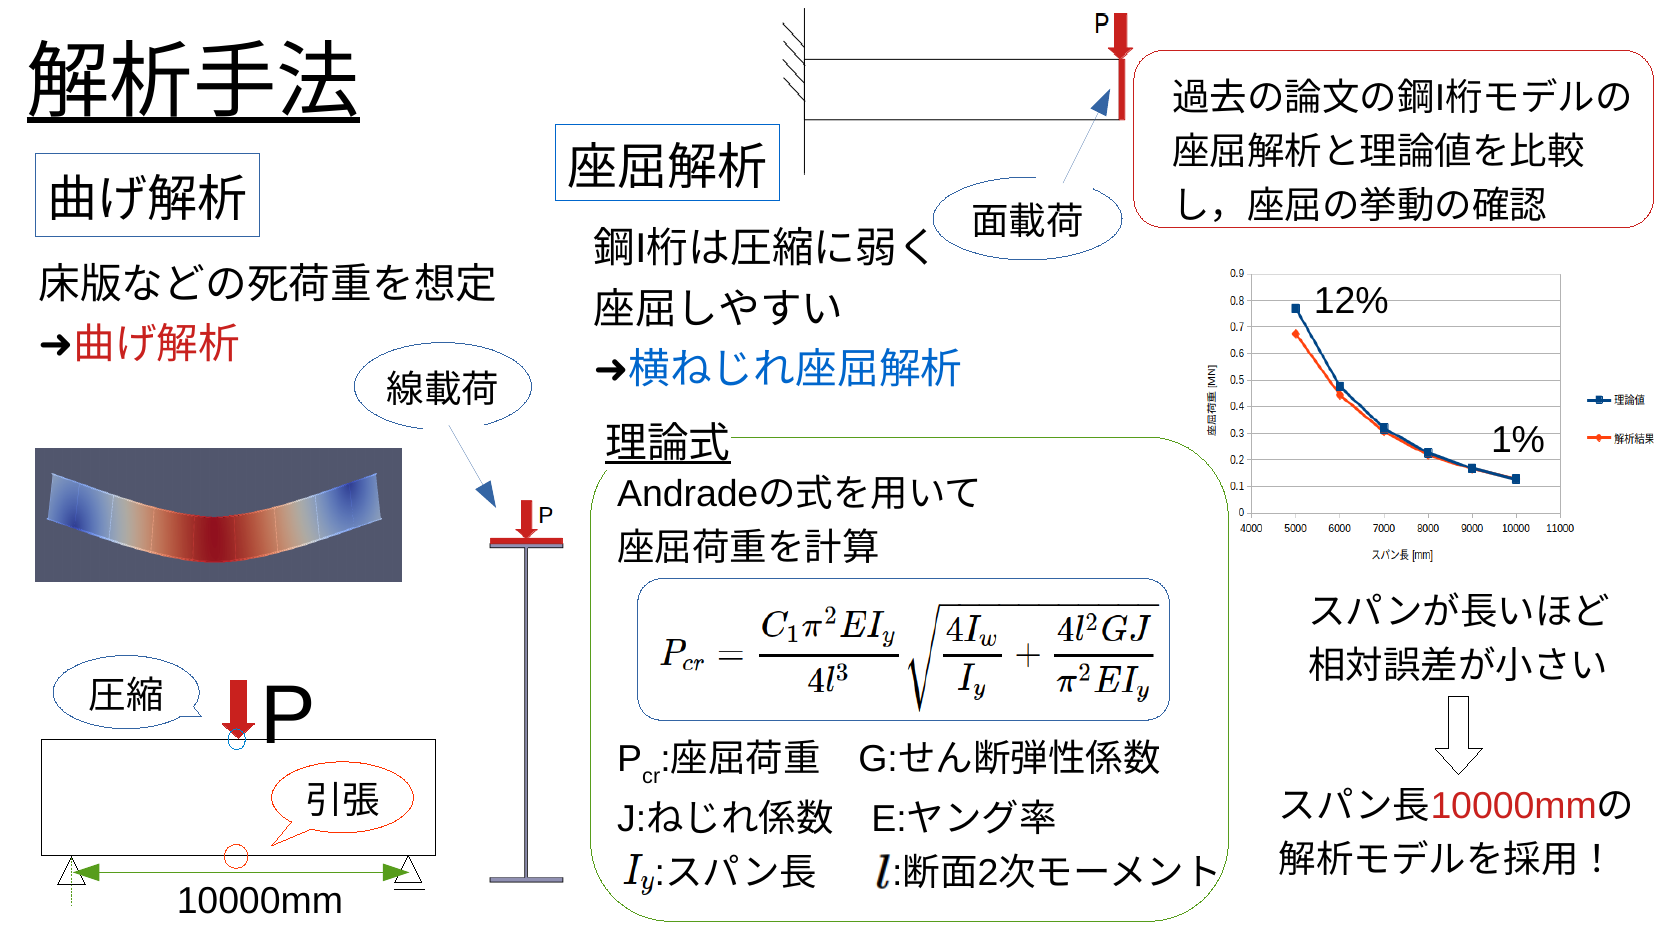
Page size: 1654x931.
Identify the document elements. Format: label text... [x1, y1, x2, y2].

picture [642, 578, 1170, 720]
text_box スパン長10000mmの解析モデルを採用！ [1307, 767, 1654, 892]
text_box Andradeの式を用いて座屈荷重を計算 [602, 455, 1016, 579]
text_box 圧縮 [53, 655, 202, 729]
picture [35, 448, 402, 582]
picture [1187, 259, 1654, 579]
text_box 10000mm [162, 872, 503, 930]
text_box Pcr:座屈荷重 G:せん断弾性係数 J:ねじれ係数 E:ヤング率 :スパン長 :断面2次モーメント [602, 720, 1307, 931]
text_box P [245, 661, 304, 770]
text_box 鋼I桁は圧縮に弱く 座屈しやすい ➜横ねじれ座屈解析 [578, 206, 1204, 403]
text_box 座屈解析 [555, 124, 780, 201]
text_box 1% [1476, 411, 1642, 468]
text_box 引張 [271, 761, 414, 846]
text_box [222, 680, 245, 739]
picture [775, 5, 1134, 175]
text_box 曲げ解析 [35, 153, 260, 237]
text_box スパンが長いほど 相対誤差が小さい [1293, 573, 1625, 697]
text_box 過去の論文の鋼I桁モデルの座屈解析と理論値を比較し，座屈の挙動の確認 [1157, 59, 1654, 249]
text_box 解析手法 [11, 6, 638, 142]
text_box 理論式 [590, 401, 945, 489]
picture [486, 496, 567, 884]
text_box 12% [1299, 271, 1453, 329]
text_box 床版などの死荷重を想定➜曲げ解析 [23, 242, 520, 378]
